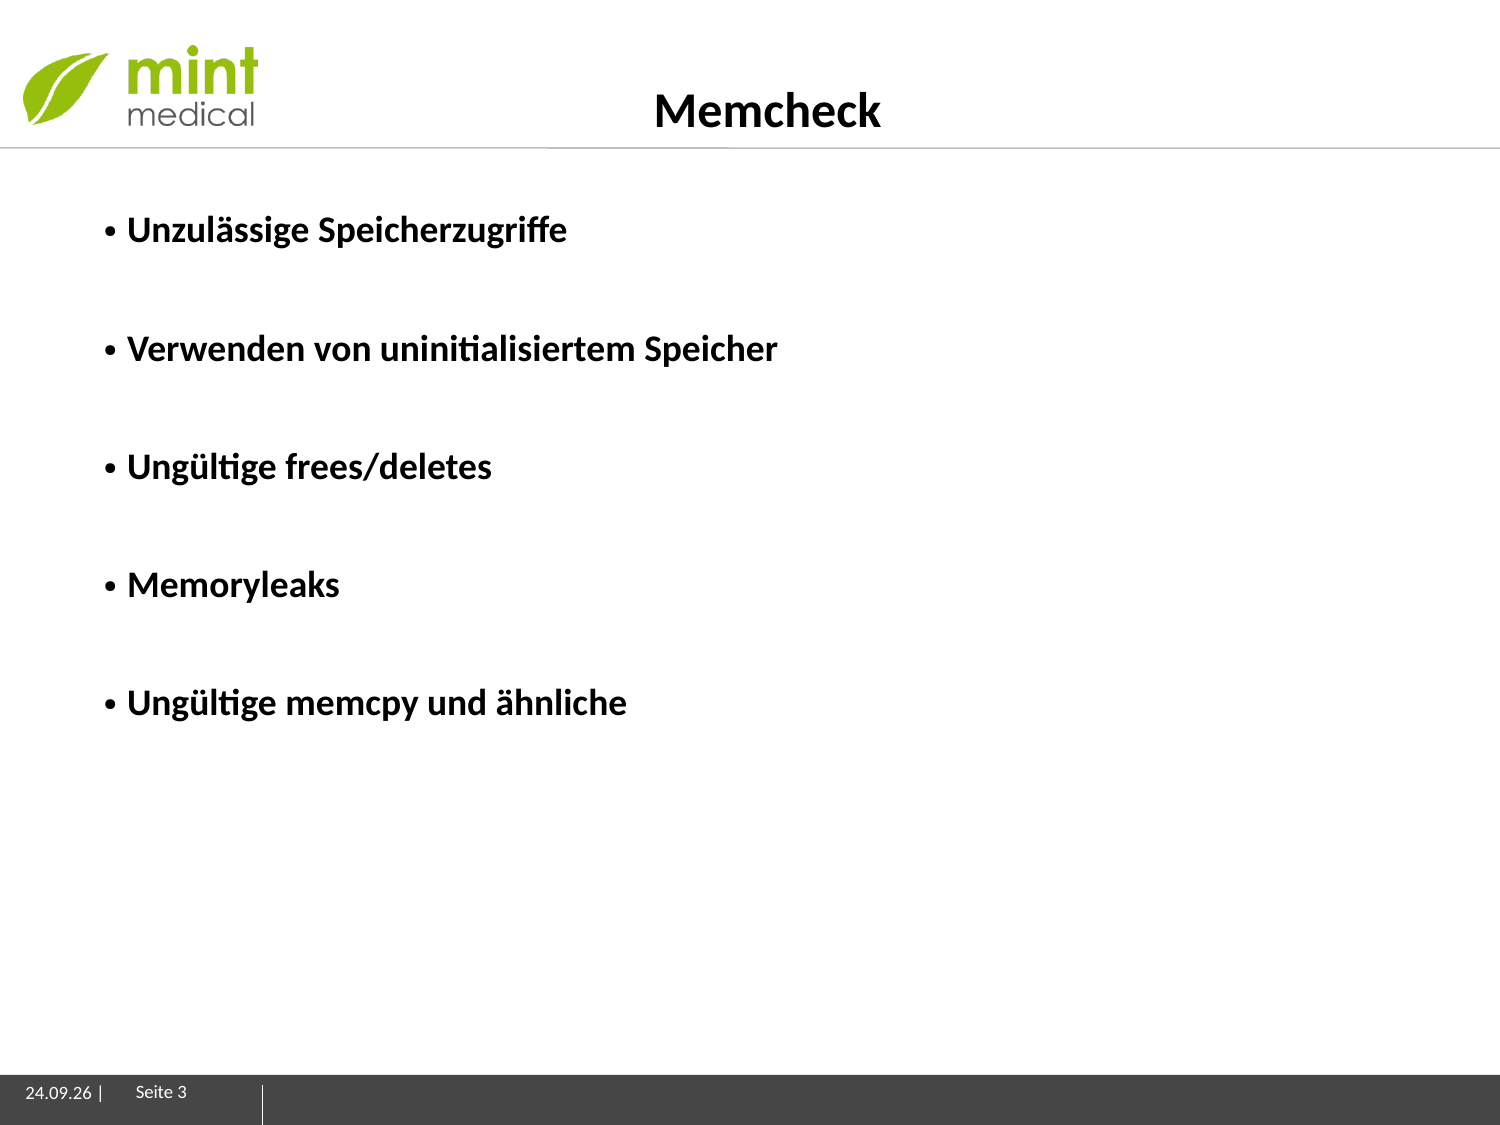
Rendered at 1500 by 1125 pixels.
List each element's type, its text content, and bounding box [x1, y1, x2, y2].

text_box Memoryleaks [88, 561, 1093, 621]
title Memcheck [253, 70, 1282, 146]
text_box Ungültige frees/deletes [88, 443, 1093, 502]
text_box Unzulässige Speicherzugriffe [88, 206, 975, 266]
picture [23, 45, 258, 126]
text_box Ungültige memcpy und ähnliche [88, 679, 1093, 739]
text_box Verwenden von uninitialisiertem Speicher [88, 325, 1093, 384]
